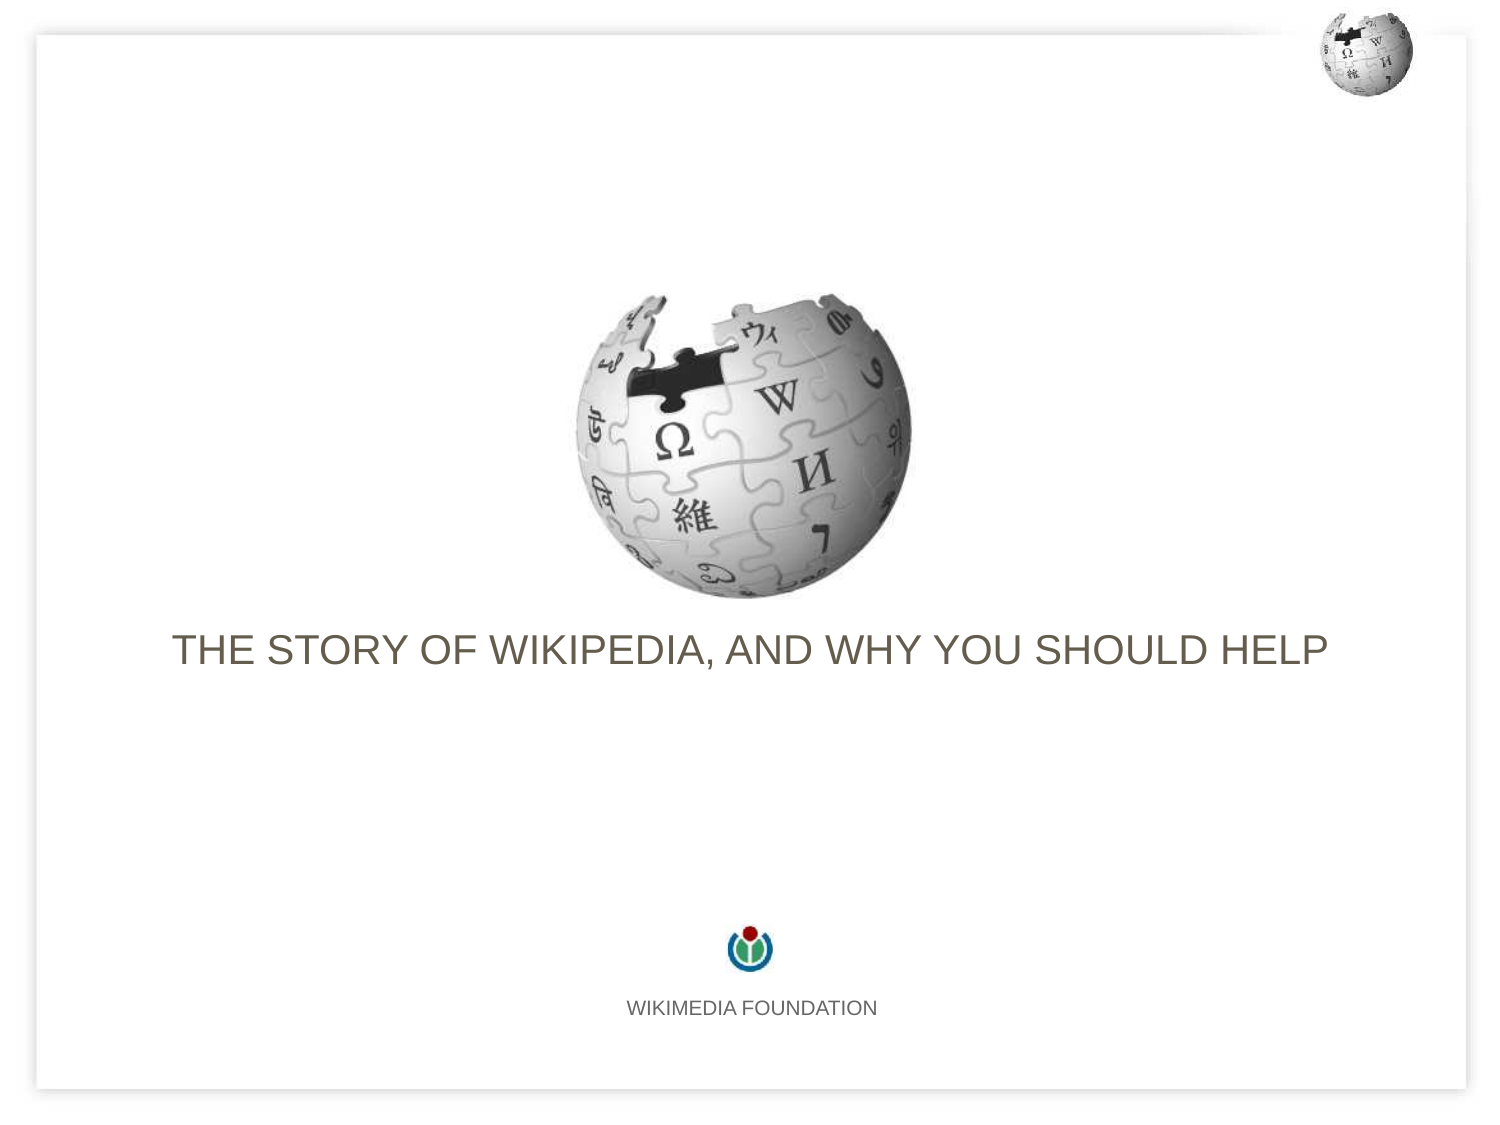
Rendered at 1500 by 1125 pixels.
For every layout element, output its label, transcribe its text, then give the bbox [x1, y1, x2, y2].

text_box THE STORY OF WIKIPEDIA, AND WHY YOU SHOULD HELP [156, 615, 1344, 681]
picture [0, 0, 1500, 1125]
text_box WIKIMEDIA FOUNDATION [611, 987, 894, 1028]
